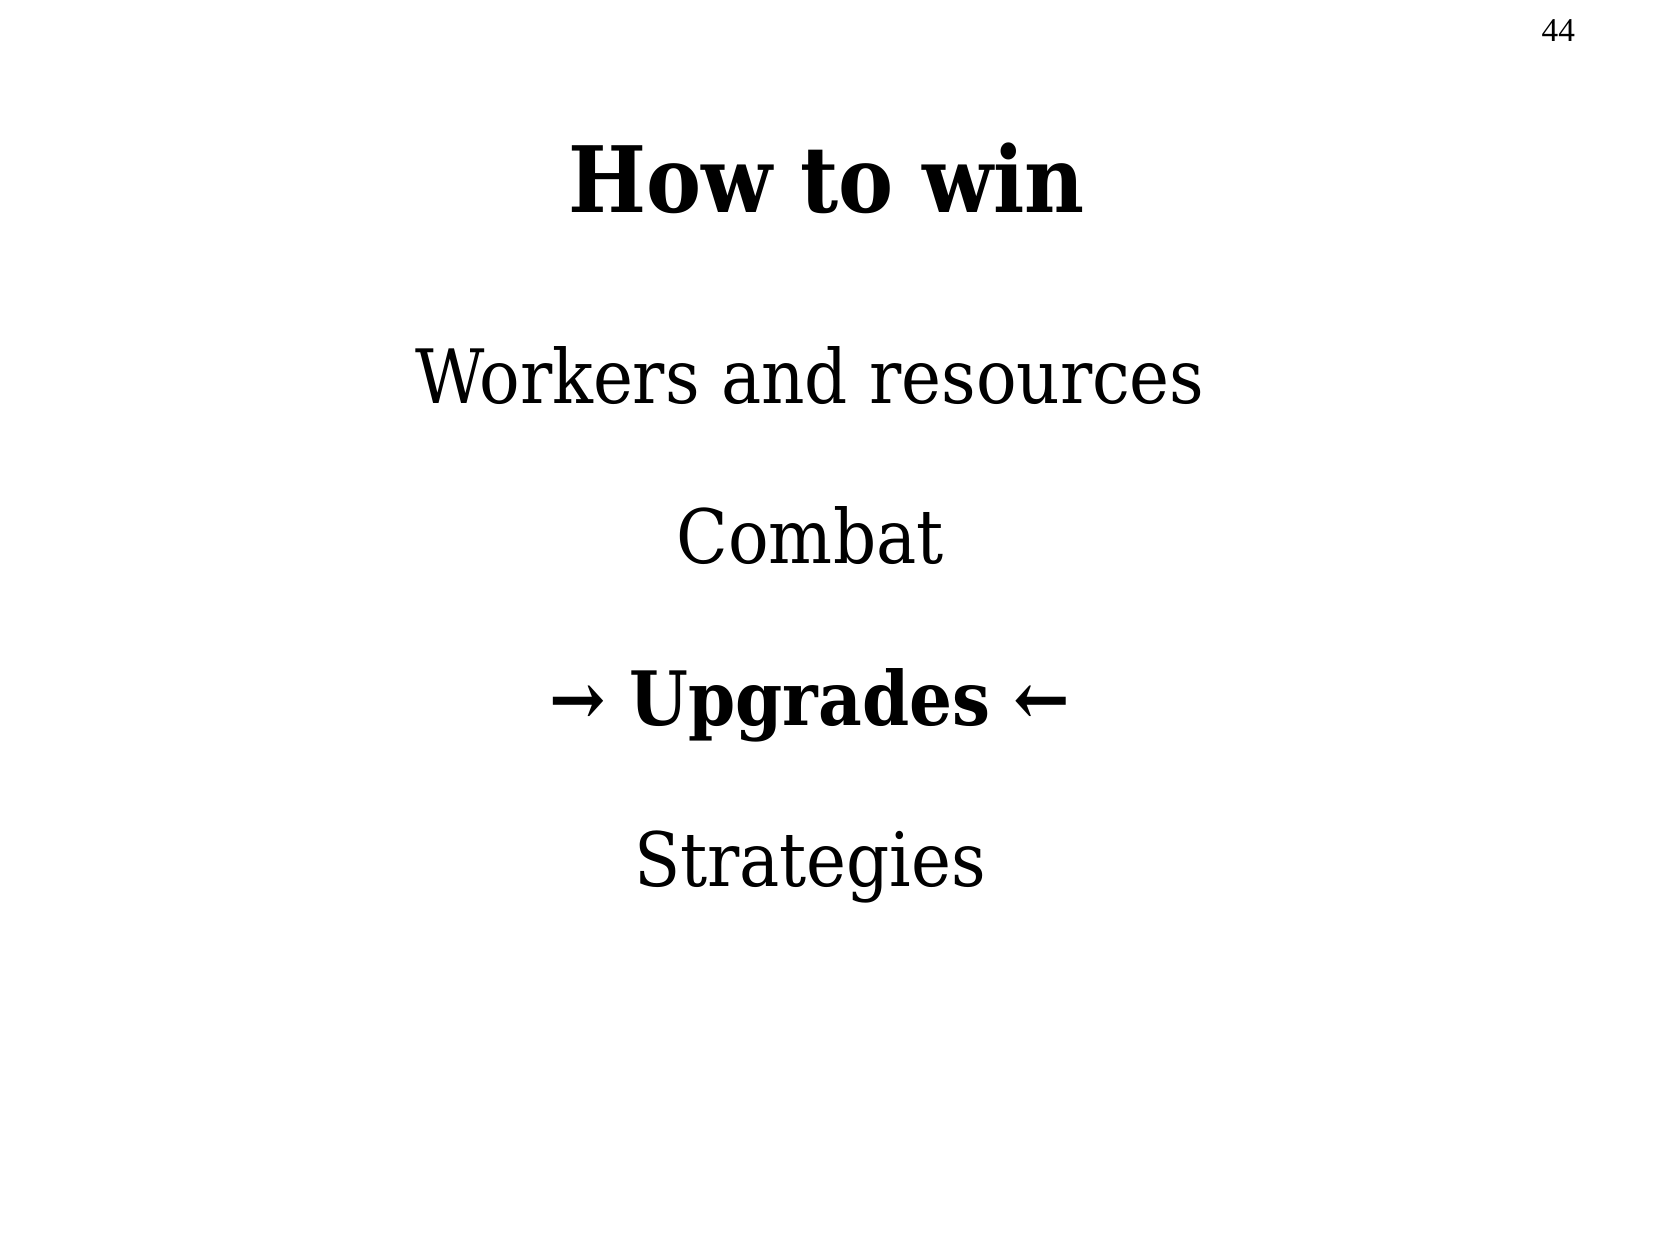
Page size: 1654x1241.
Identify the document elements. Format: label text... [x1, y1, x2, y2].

list Workers and resources Combat → Upgrades ← Strategies [82, 290, 1538, 1010]
title How to win [82, 49, 1571, 257]
